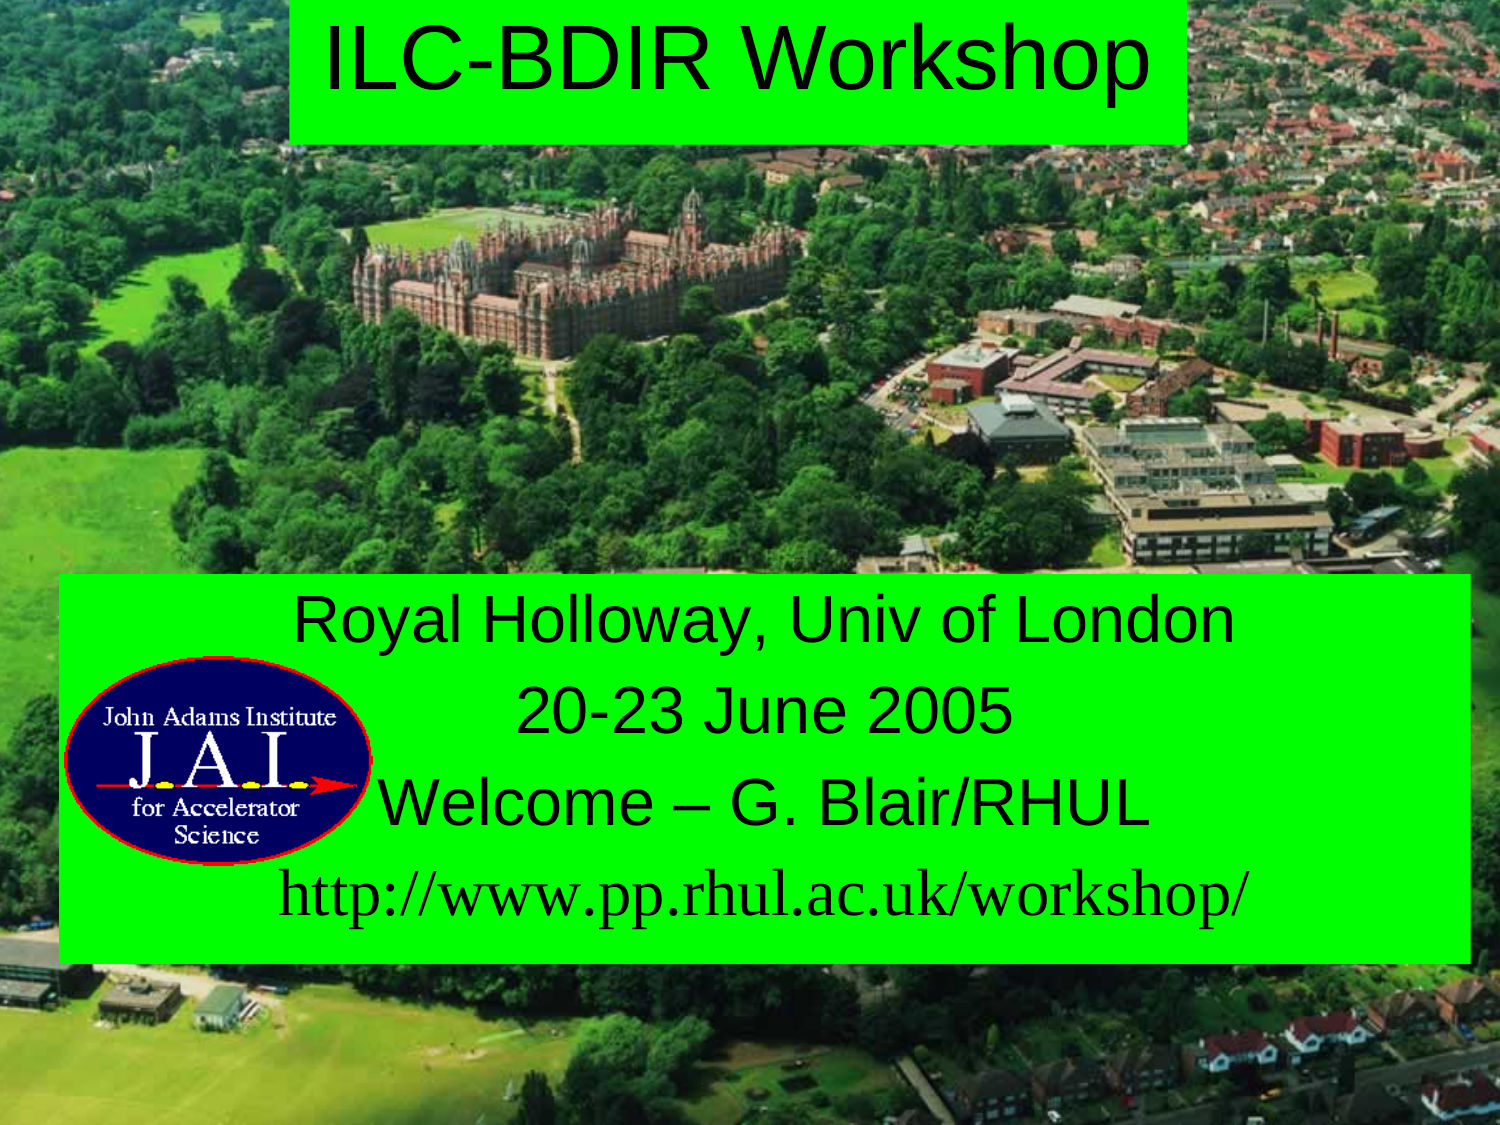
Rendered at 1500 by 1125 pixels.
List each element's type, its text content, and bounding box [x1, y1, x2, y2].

subtitle Royal Holloway, Univ of London 20-23 June 2005 Welcome – G. Blair/RHUL http://www.pp.rhul.ac.uk/workshop/ [59, 574, 1471, 965]
title ILC-BDIR Workshop [289, 0, 1187, 145]
picture [0, 0, 1500, 1125]
